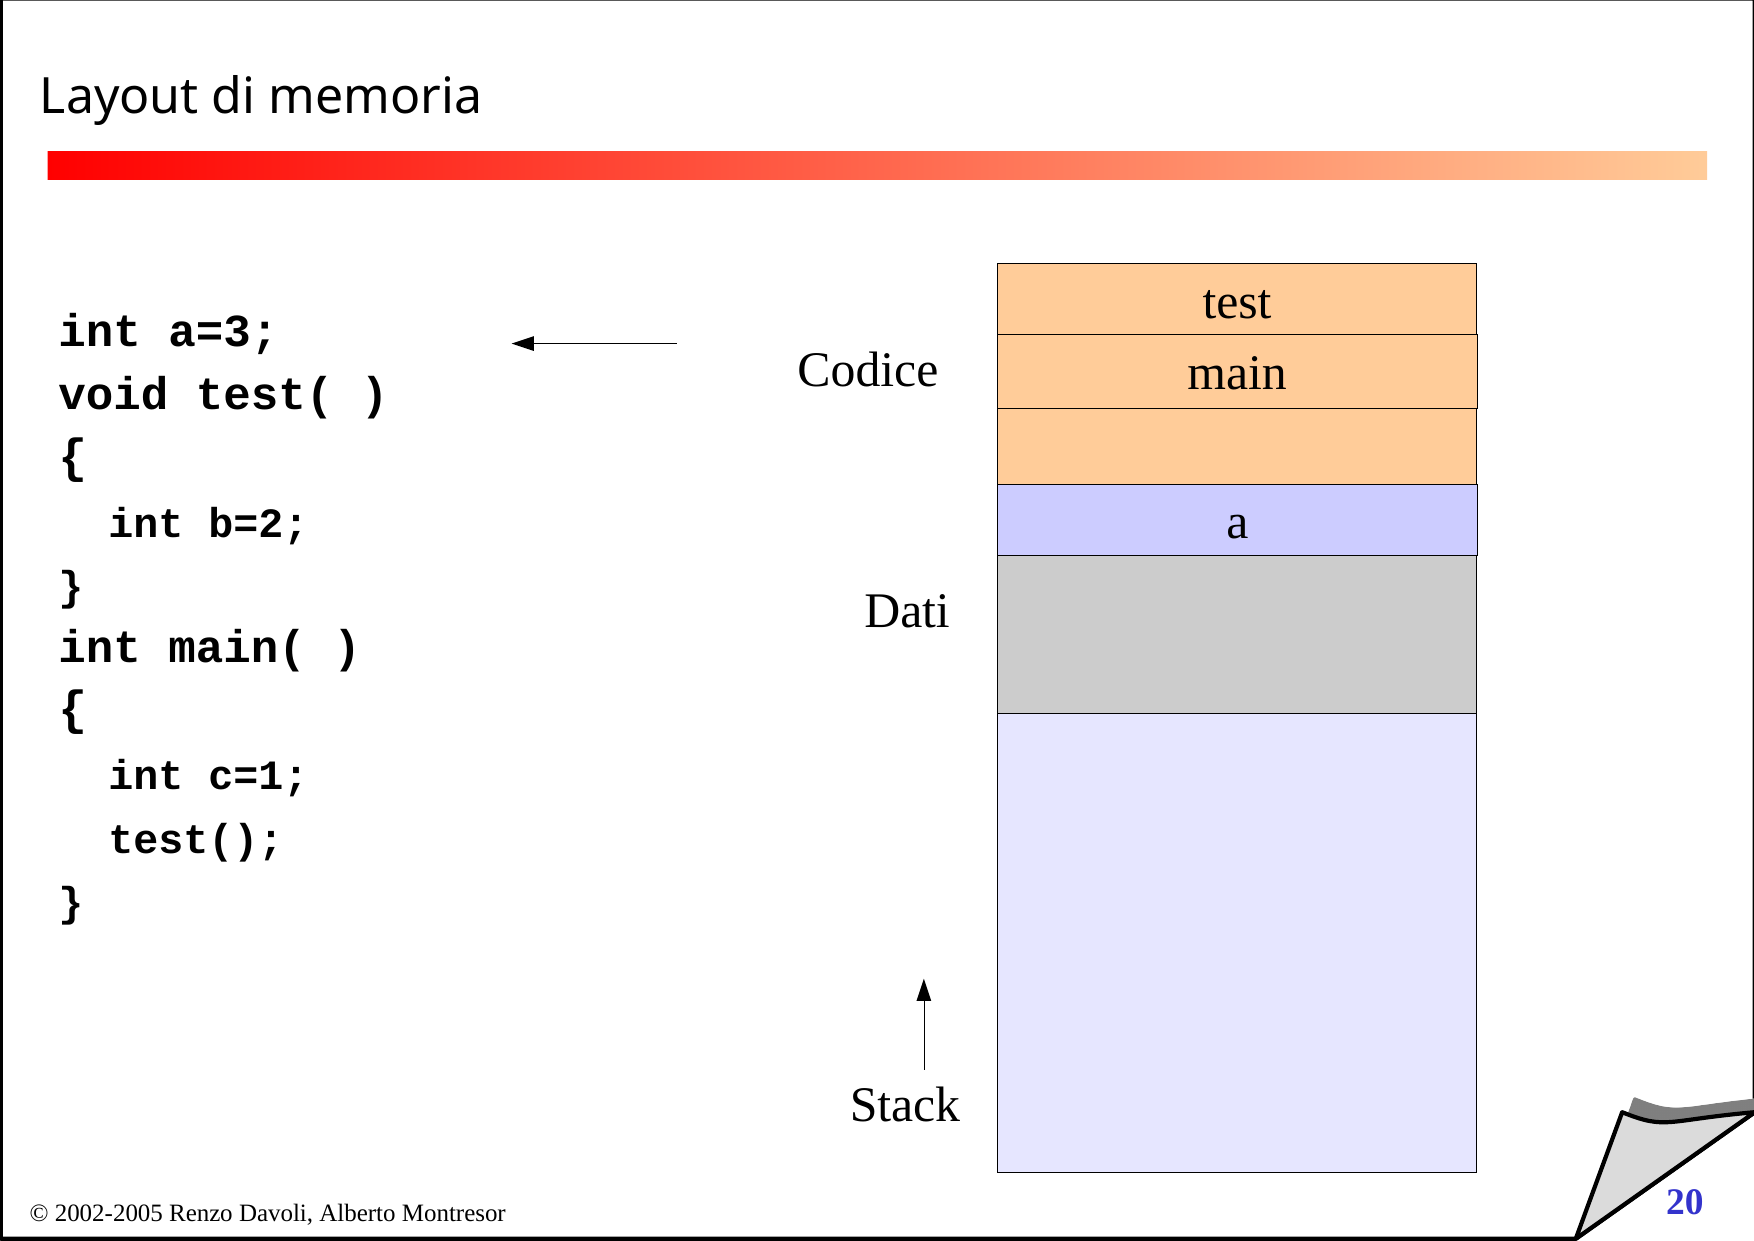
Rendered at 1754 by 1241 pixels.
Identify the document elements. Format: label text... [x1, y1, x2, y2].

text_box a [997, 484, 1478, 556]
text_box test [997, 263, 1477, 334]
title Layout di memoria [40, 49, 1714, 144]
text_box main [997, 334, 1478, 409]
text_box main [750, 151, 754, 179]
list int a=3; void test( ) { int b=2; } int main( ) { int c=1; test(); } [58, 206, 858, 1075]
text_box Stack [849, 1074, 981, 1137]
text_box Codice [797, 339, 964, 402]
text_box [997, 409, 1477, 484]
text_box [997, 556, 1477, 1173]
text_box Dati [864, 580, 966, 643]
